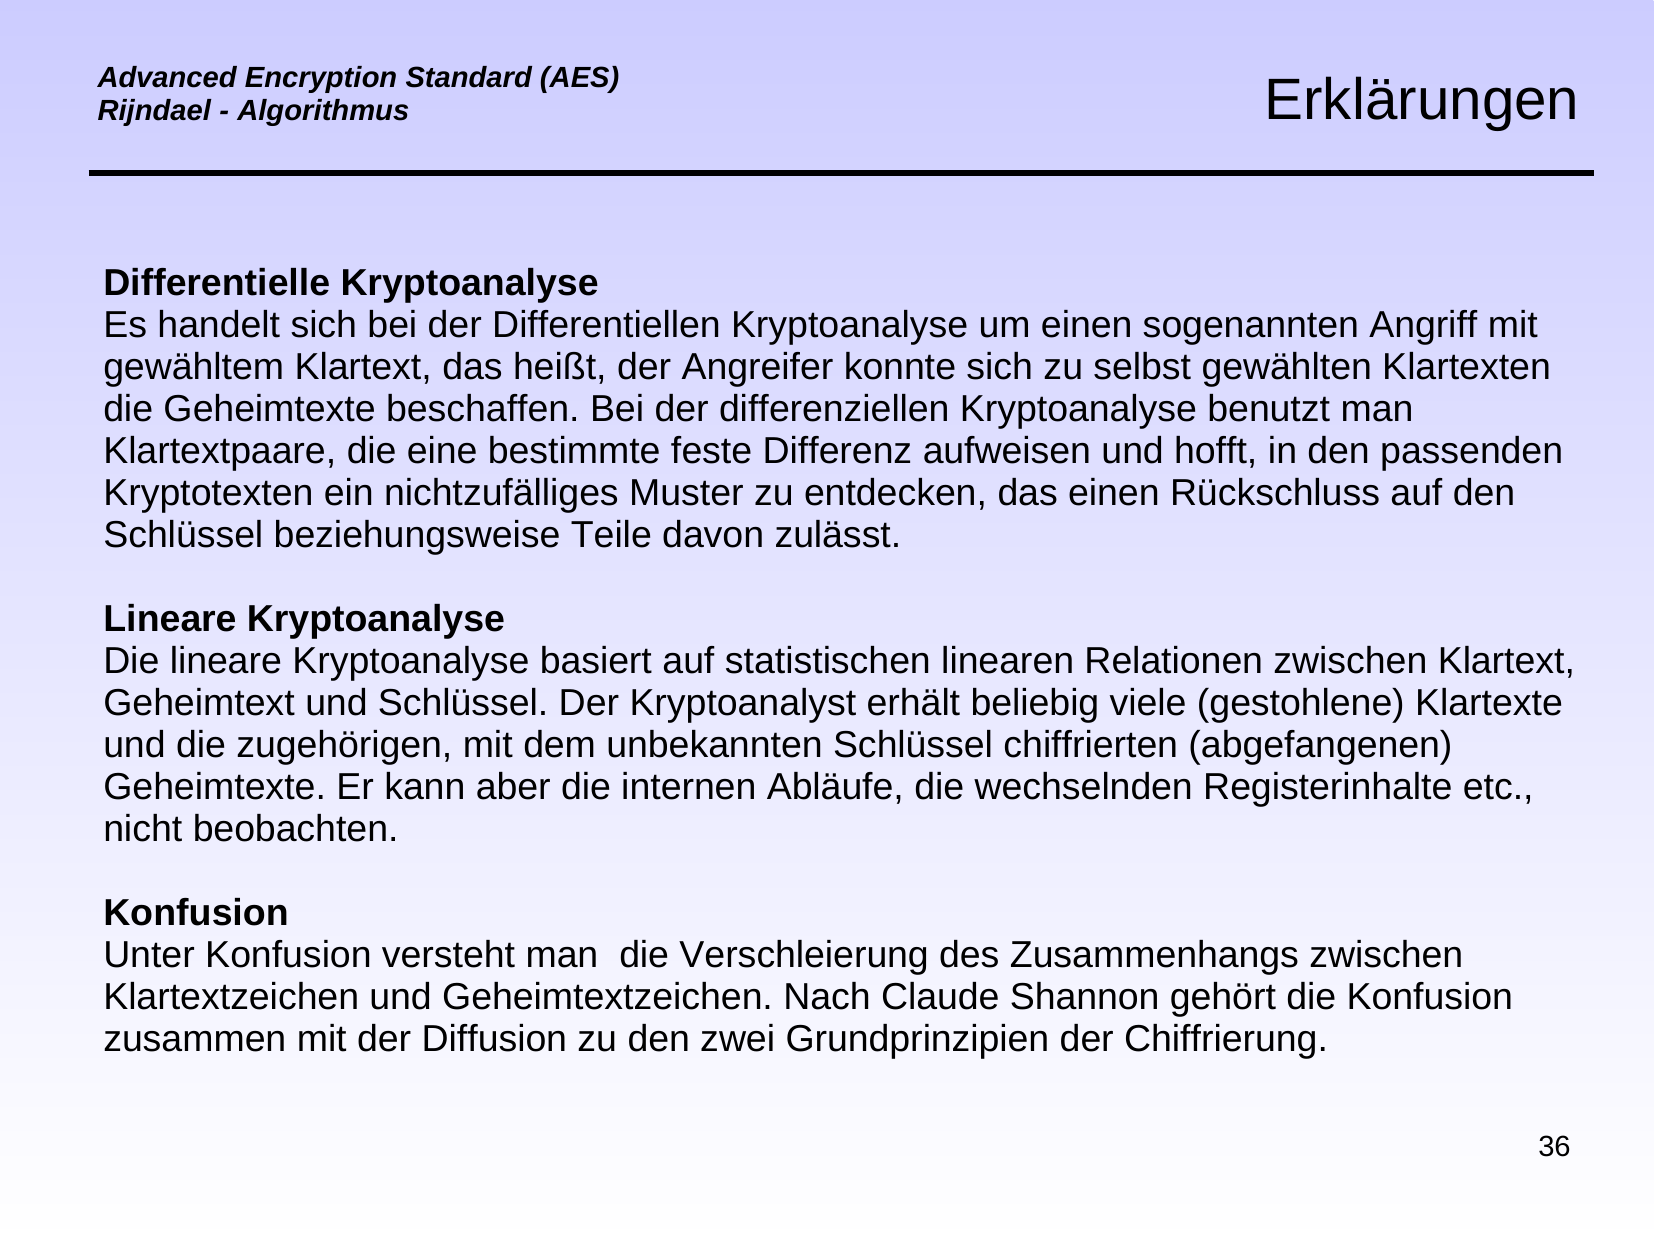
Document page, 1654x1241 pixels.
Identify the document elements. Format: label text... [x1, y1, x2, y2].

text_box Differentielle Kryptoanalyse Es handelt sich bei der Differentiellen Kryptoanalyse um einen sogenannten Angriff mit gewähltem Klartext, das heißt, der Angreifer konnte sich zu selbst gewählten Klartexten die Geheimtexte beschaffen. Bei der differenziellen Kryptoanalyse benutzt man Klartextpaare, die eine bestimmte feste Differenz aufweisen und hofft, in den passenden Kryptotexten ein nichtzufälliges Muster zu entdecken, das einen Rückschluss auf den Schlüssel beziehungsweise Teile davon zulässt. Lineare Kryptoanalyse Die lineare Kryptoanalyse basiert auf statistischen linearen Relationen zwischen Klartext, Geheimtext und Schlüssel. Der Kryptoanalyst erhält beliebig viele (gestohlene) Klartexte und die zugehörigen, mit dem unbekannten Schlüssel chiffrierten (abgefangenen) Geheimtexte. Er kann aber die internen Abläufe, die wechselnden Registerinhalte etc., nicht beobachten. Konfusion Unter Konfusion versteht man die Verschleierung des Zusammenhangs zwischen Klartextzeichen und Geheimtextzeichen. Nach Claude Shannon gehört die Konfusion zusammen mit der Diffusion zu den zwei Grundprinzipien der Chiffrierung. [88, 253, 1595, 1072]
text_box Advanced Encryption Standard (AES) Rijndael - Algorithmus [82, 29, 650, 159]
text_box Erklärungen [620, 59, 1595, 139]
